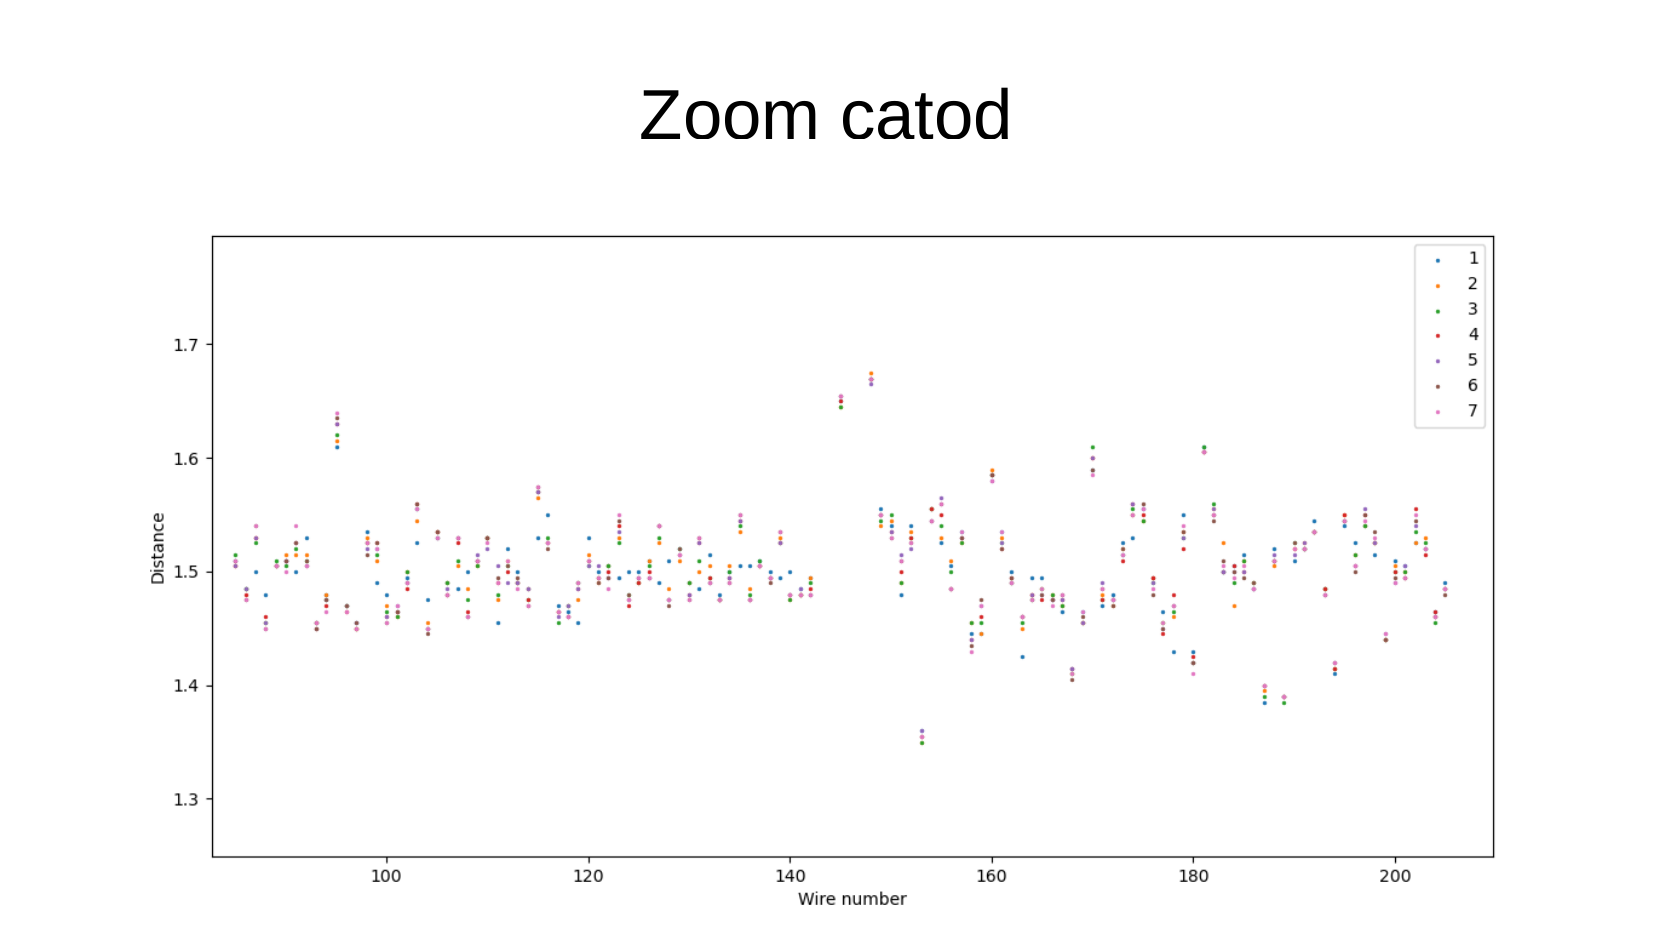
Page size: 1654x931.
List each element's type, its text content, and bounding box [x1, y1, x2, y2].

title Zoom catod [82, 37, 1571, 139]
picture [5, 139, 1654, 931]
